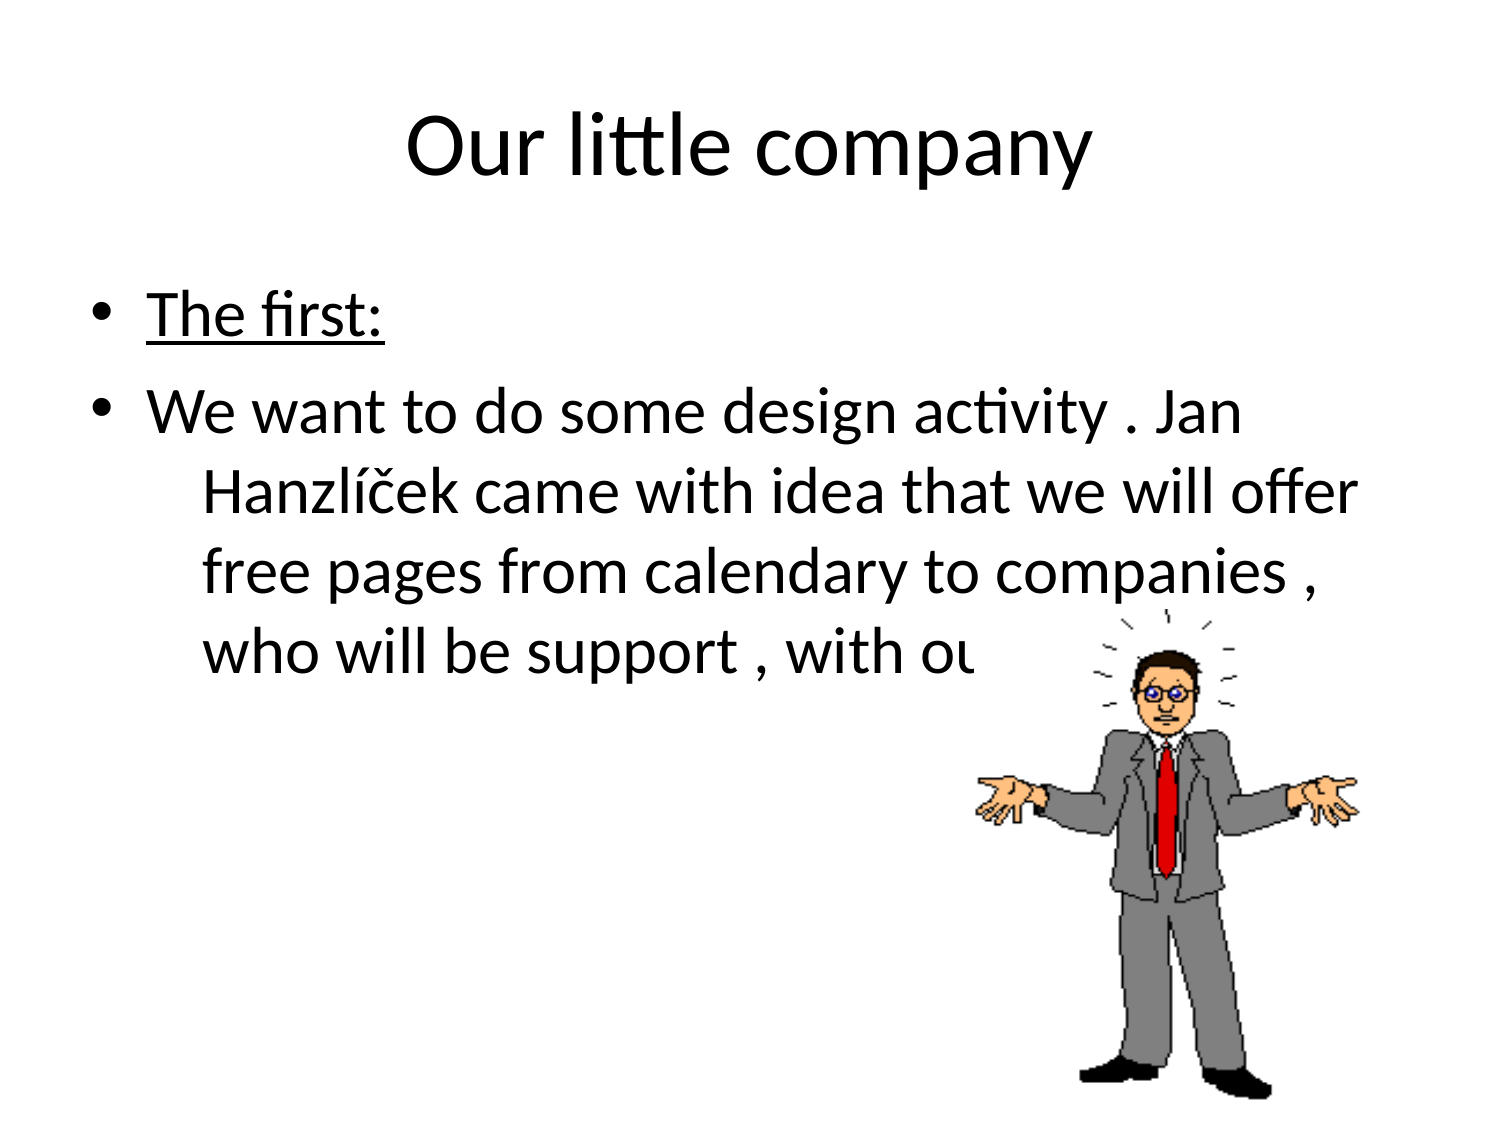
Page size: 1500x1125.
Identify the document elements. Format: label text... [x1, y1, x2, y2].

list The first: We want to do some design activity . Jan Hanzlíček came with idea that we will offer free pages from calendary to companies , who will be support , with our idea. [75, 262, 1426, 1005]
picture [974, 609, 1367, 1106]
title Our little company [75, 45, 1426, 233]
